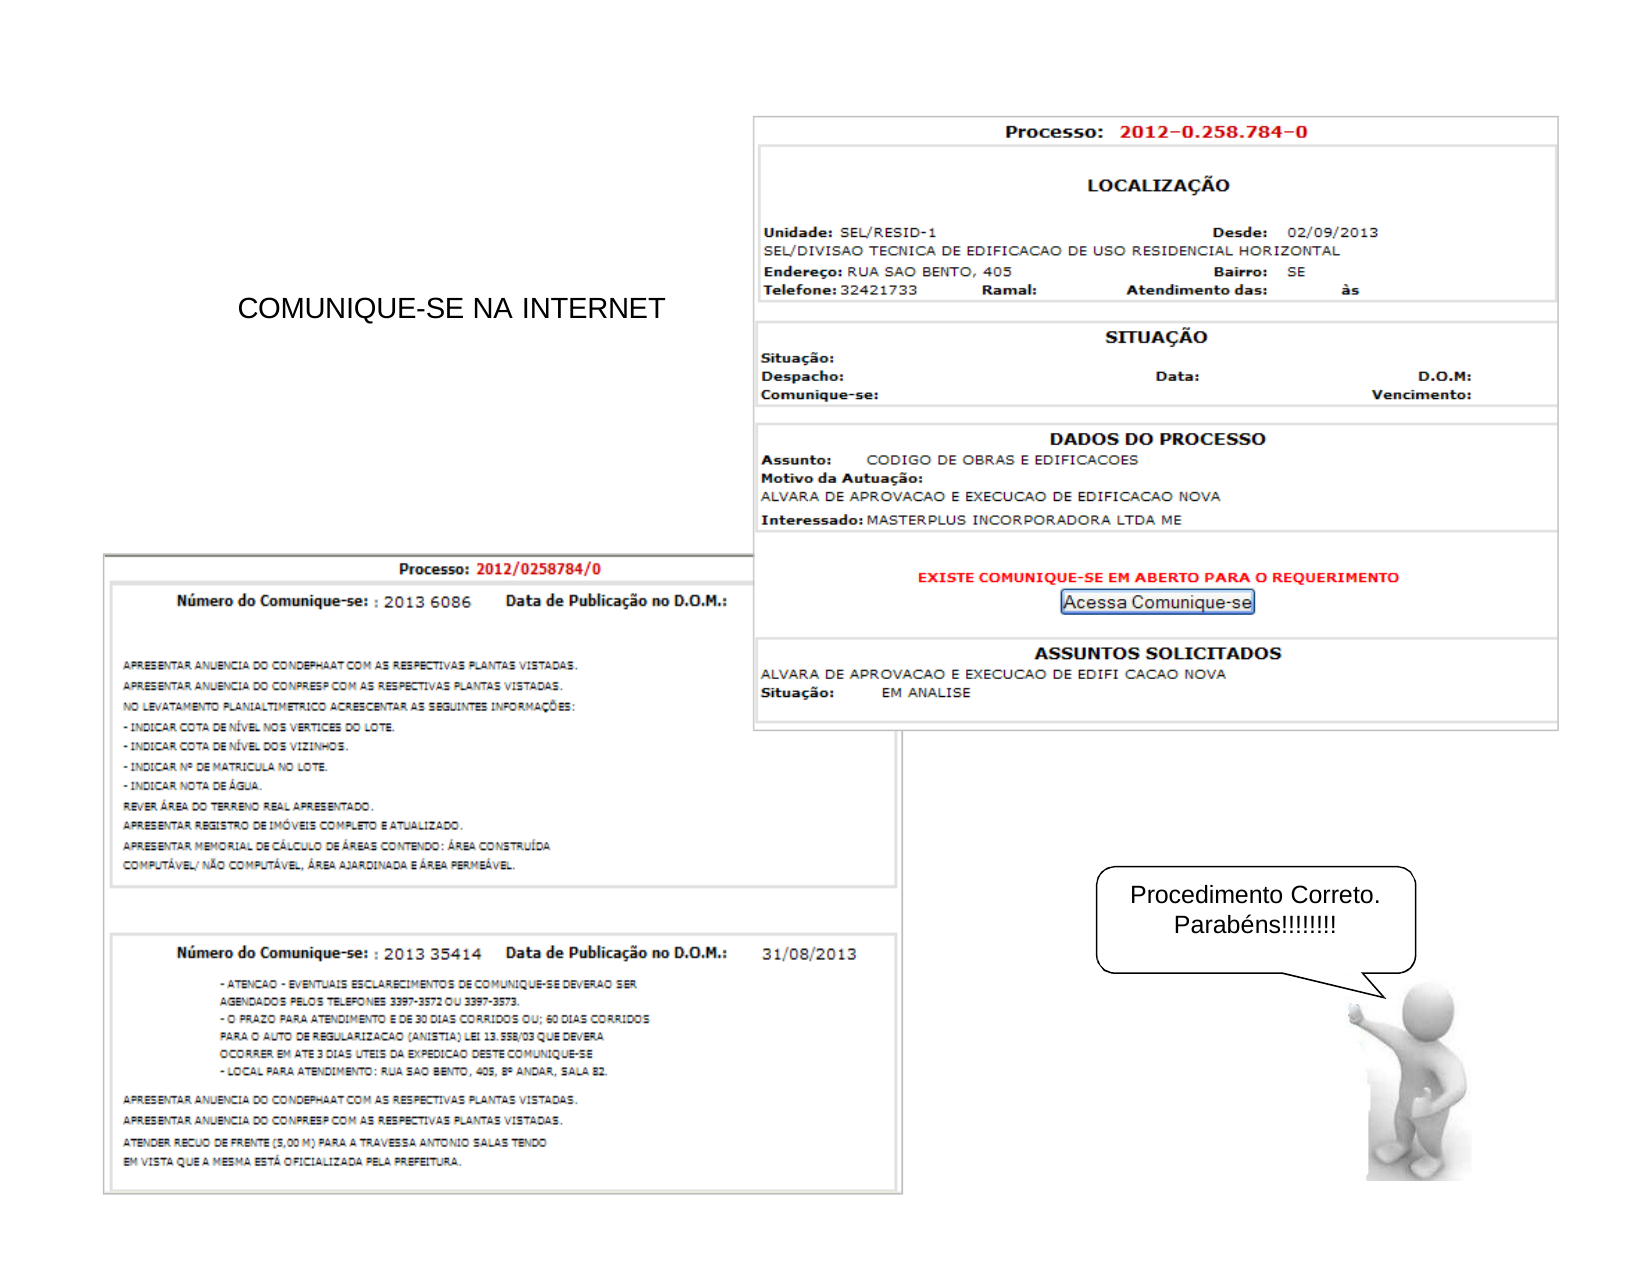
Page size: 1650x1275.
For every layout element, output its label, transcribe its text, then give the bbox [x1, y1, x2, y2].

text_box [102, 115, 1559, 1195]
text_box COMUNIQUE-SE NA INTERNET [235, 287, 671, 327]
text_box [1095, 865, 1472, 1181]
text_box Procedimento Correto. Parabéns!!!!!!!! [1127, 876, 1384, 942]
